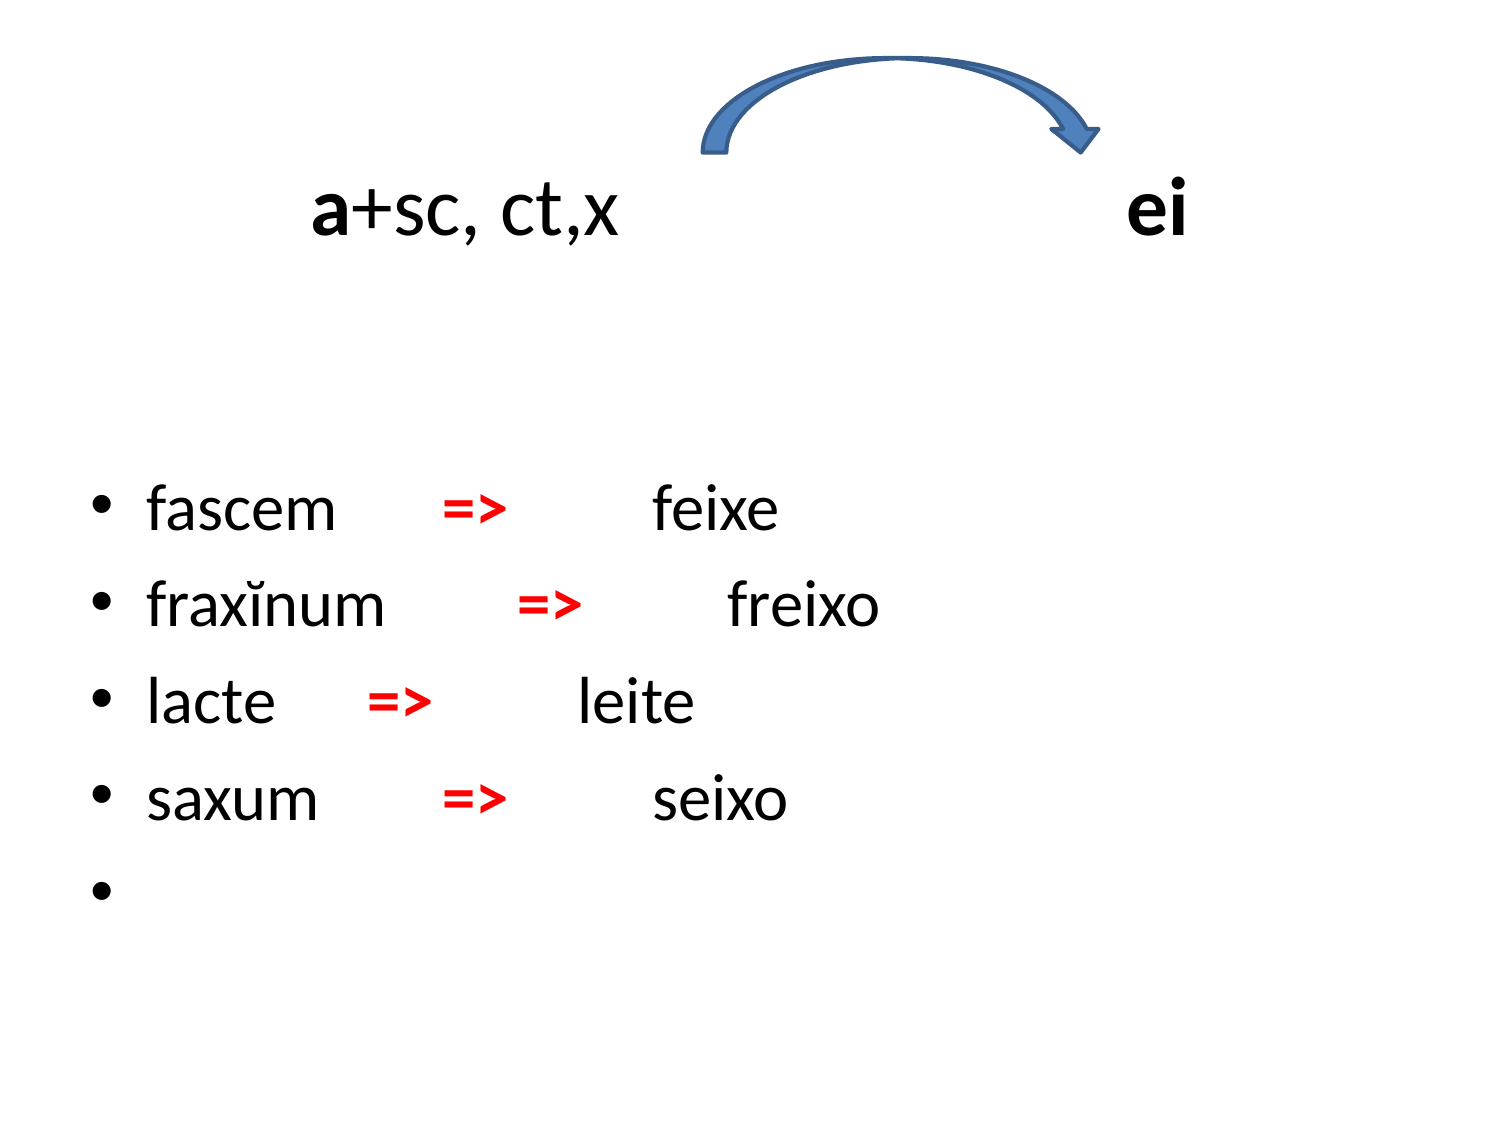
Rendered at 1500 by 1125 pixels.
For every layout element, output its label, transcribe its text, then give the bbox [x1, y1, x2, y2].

title a+sc, ct,x ei [75, 45, 1426, 233]
text_box [702, 58, 1099, 153]
list fascem => feixe fraxĭnum => freixo lacte => leite saxum => seixo [75, 262, 1426, 1005]
